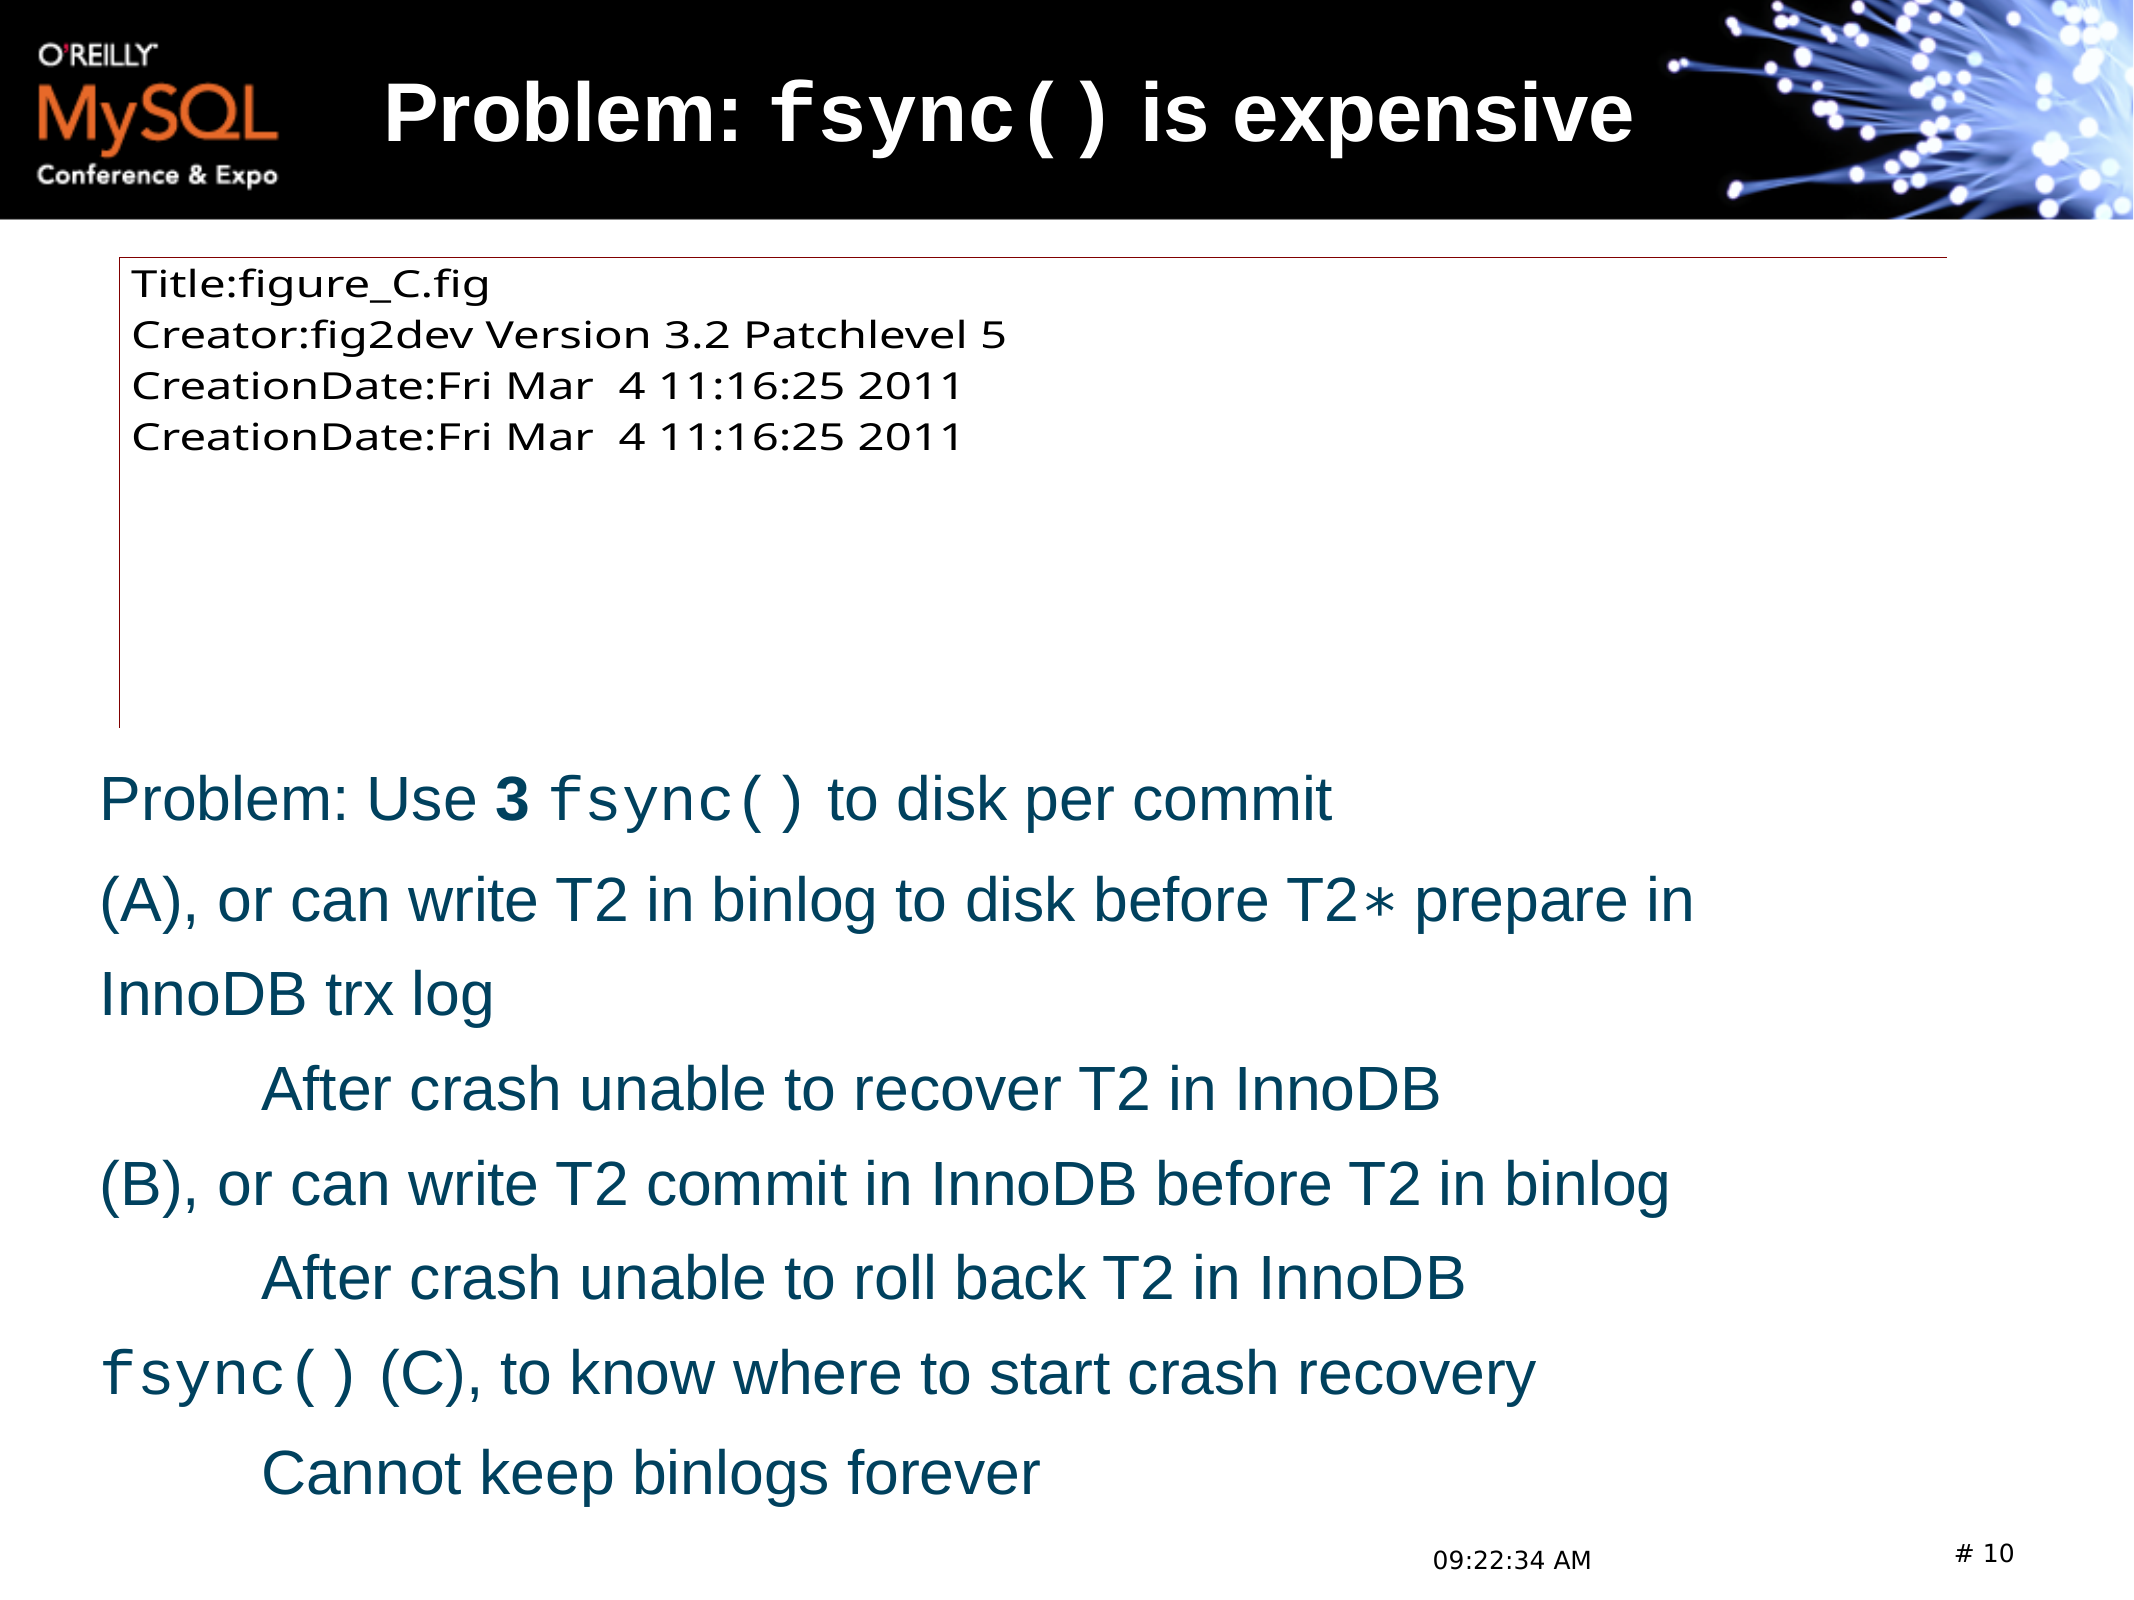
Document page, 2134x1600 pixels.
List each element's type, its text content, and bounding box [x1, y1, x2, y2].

picture [0, 0, 2134, 1600]
title Problem: fsync() is expensive [374, 38, 2103, 195]
list Problem: Use 3 fsync() to disk per commit (A), or can write T2 in binlog to disk before T2∗ prepare in InnoDB trx log After crash unable to recover T2 in InnoDB (B), or can write T2 commit in InnoDB before T2 in binlog After crash unable to roll back T2 in InnoDB fsync() (C), to know where to start crash recovery Cannot keep binlogs forever [16, 755, 2119, 1517]
